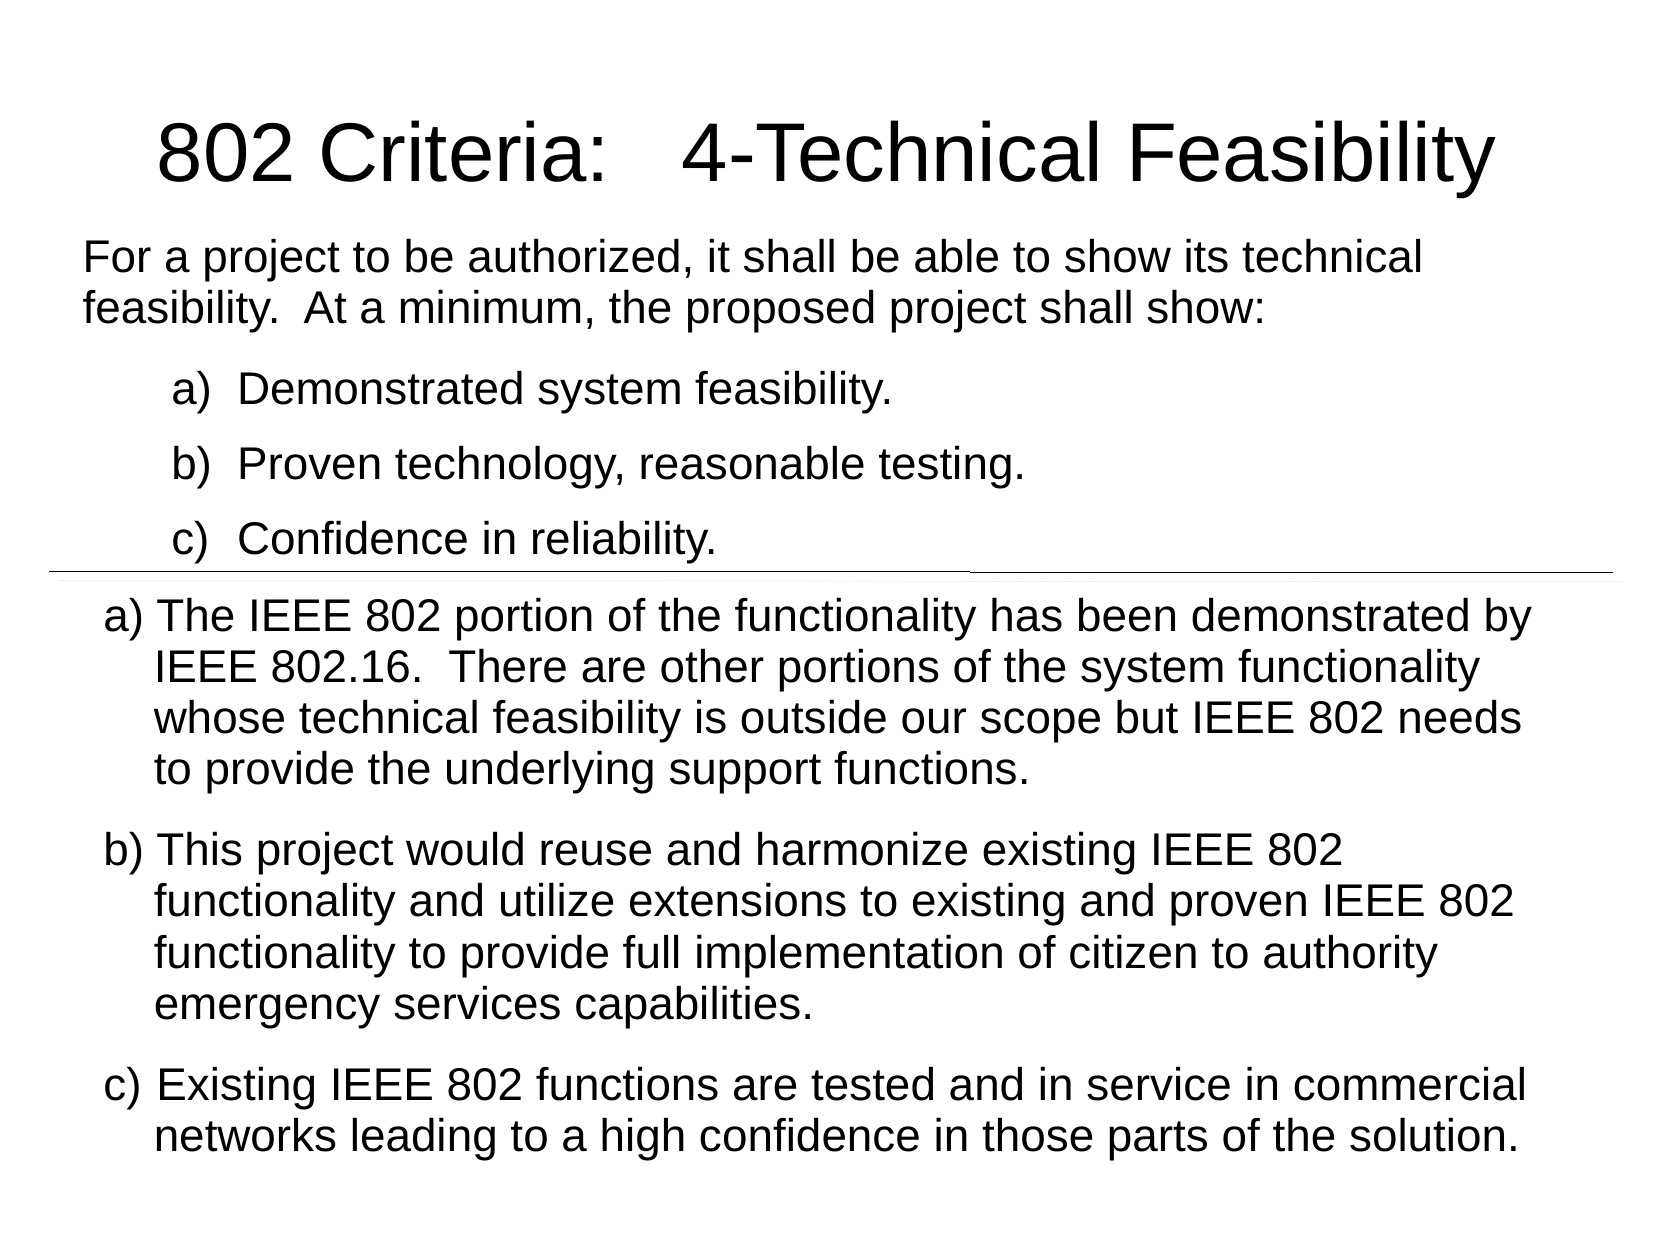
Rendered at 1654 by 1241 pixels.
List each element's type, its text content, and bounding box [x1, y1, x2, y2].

title 802 Criteria: 4-Technical Feasibility [82, 56, 1571, 231]
list For a project to be authorized, it shall be able to show its technical feasibility. At a minimum, the proposed project shall show: Demonstrated system feasibility. Proven technology, reasonable testing. Confidence in reliability. [82, 231, 1571, 485]
list The IEEE 802 portion of the functionality has been demonstrated by IEEE 802.16. There are other portions of the system functionality whose technical feasibility is outside our scope but IEEE 802 needs to provide the underlying support functions. This project would reuse and harmonize existing IEEE 802 functionality and utilize extensions to existing and proven IEEE 802 functionality to provide full implementation of citizen to authority emergency services capabilities. Existing IEEE 802 functions are tested and in service in commercial networks leading to a high confidence in those parts of the solution. [82, 485, 1571, 581]
list The IEEE 802 portion of the functionality has been demonstrated by IEEE 802.16. There are other portions of the system functionality whose technical feasibility is outside our scope but IEEE 802 needs to provide the underlying support functions. This project would reuse and harmonize existing IEEE 802 functionality and utilize extensions to existing and proven IEEE 802 functionality to provide full implementation of citizen to authority emergency services capabilities. Existing IEEE 802 functions are tested and in service in commercial networks leading to a high confidence in those parts of the solution. [82, 581, 1571, 1241]
